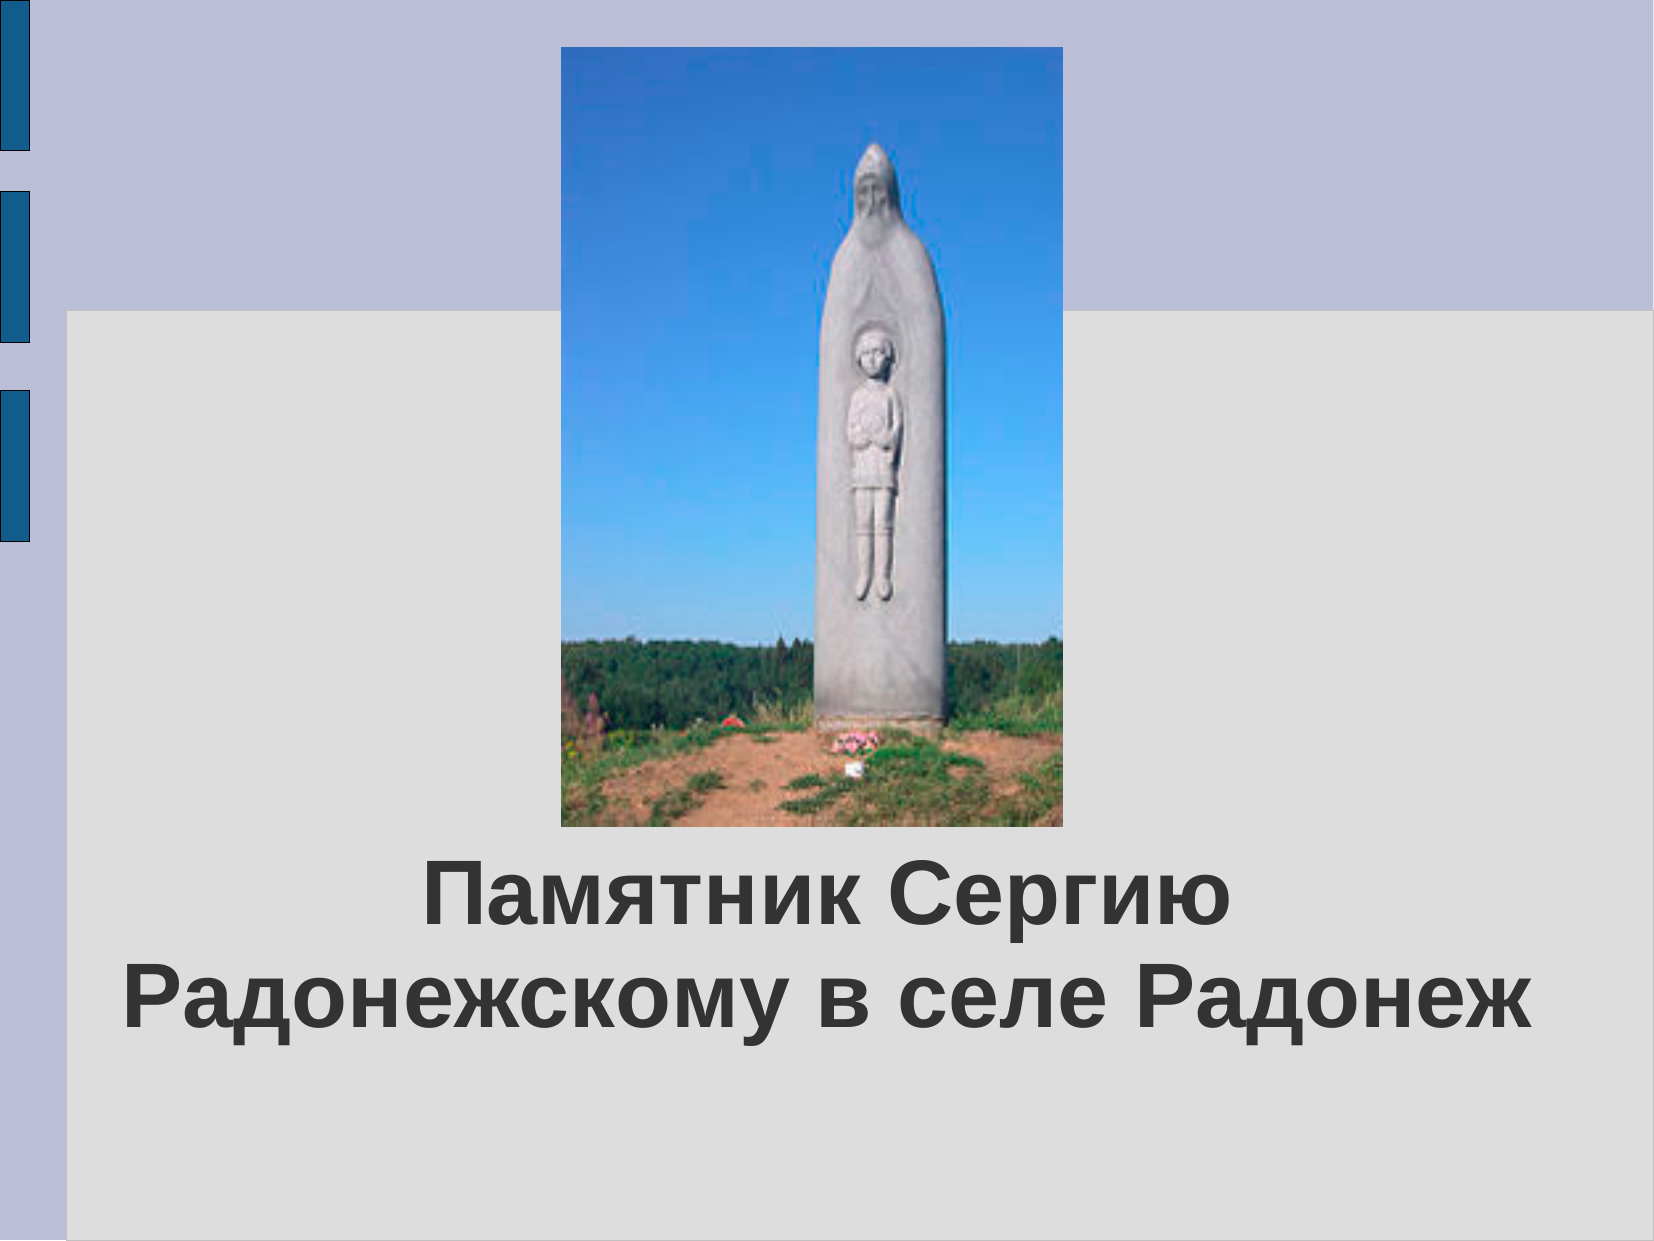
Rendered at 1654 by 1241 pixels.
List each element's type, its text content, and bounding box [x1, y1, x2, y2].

picture [561, 47, 1063, 827]
title Памятник Сергию Радонежскому в селе Радонеж [121, 92, 1534, 1182]
